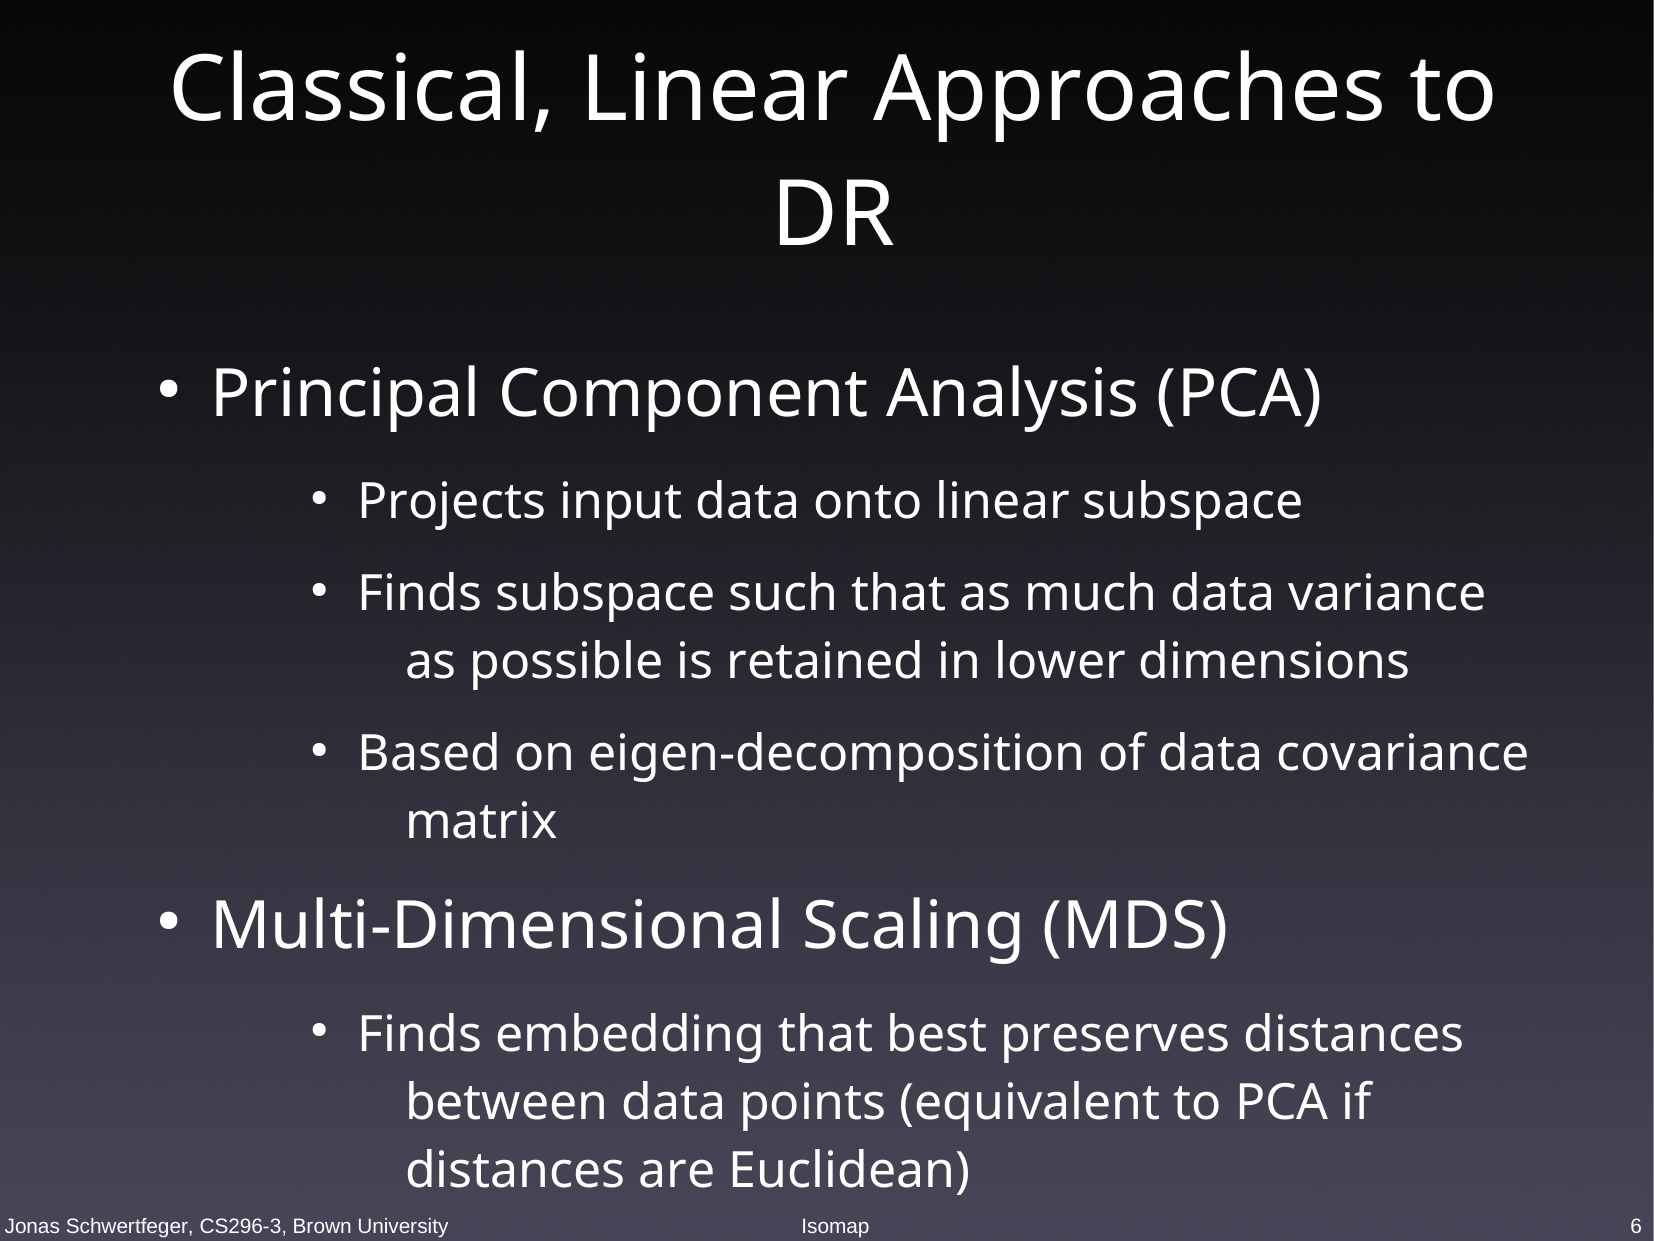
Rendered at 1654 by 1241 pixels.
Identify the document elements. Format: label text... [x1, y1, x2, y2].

title Classical, Linear Approaches to DR [104, 43, 1564, 251]
list Principal Component Analysis (PCA) Projects input data onto linear subspace Finds subspace such that as much data variance as possible is retained in lower dimensions Based on eigen-decomposition of data covariance matrix Multi-Dimensional Scaling (MDS) Finds embedding that best preserves distances between data points (equivalent to PCA if distances are Euclidean) [121, 344, 1534, 959]
picture [0, 0, 1654, 1241]
text_box [150, 825, 1351, 881]
